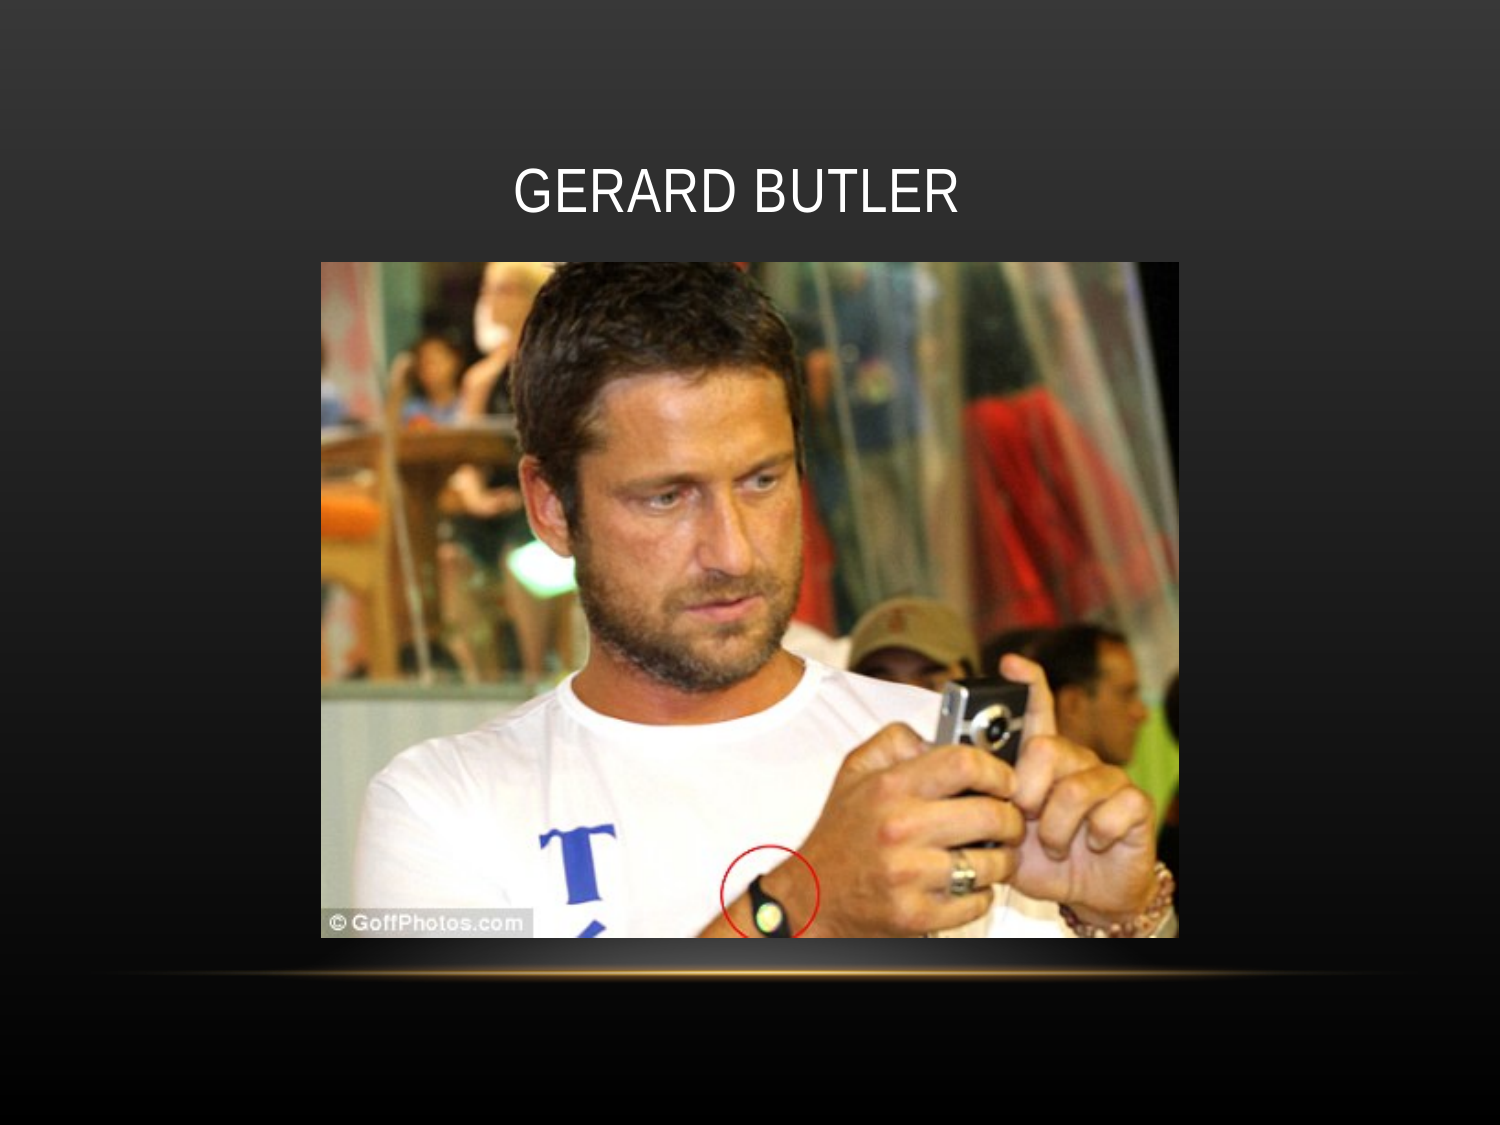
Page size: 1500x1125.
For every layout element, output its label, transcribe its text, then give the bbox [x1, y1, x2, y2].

picture [321, 262, 1179, 938]
title gerard butler [99, 45, 1400, 233]
